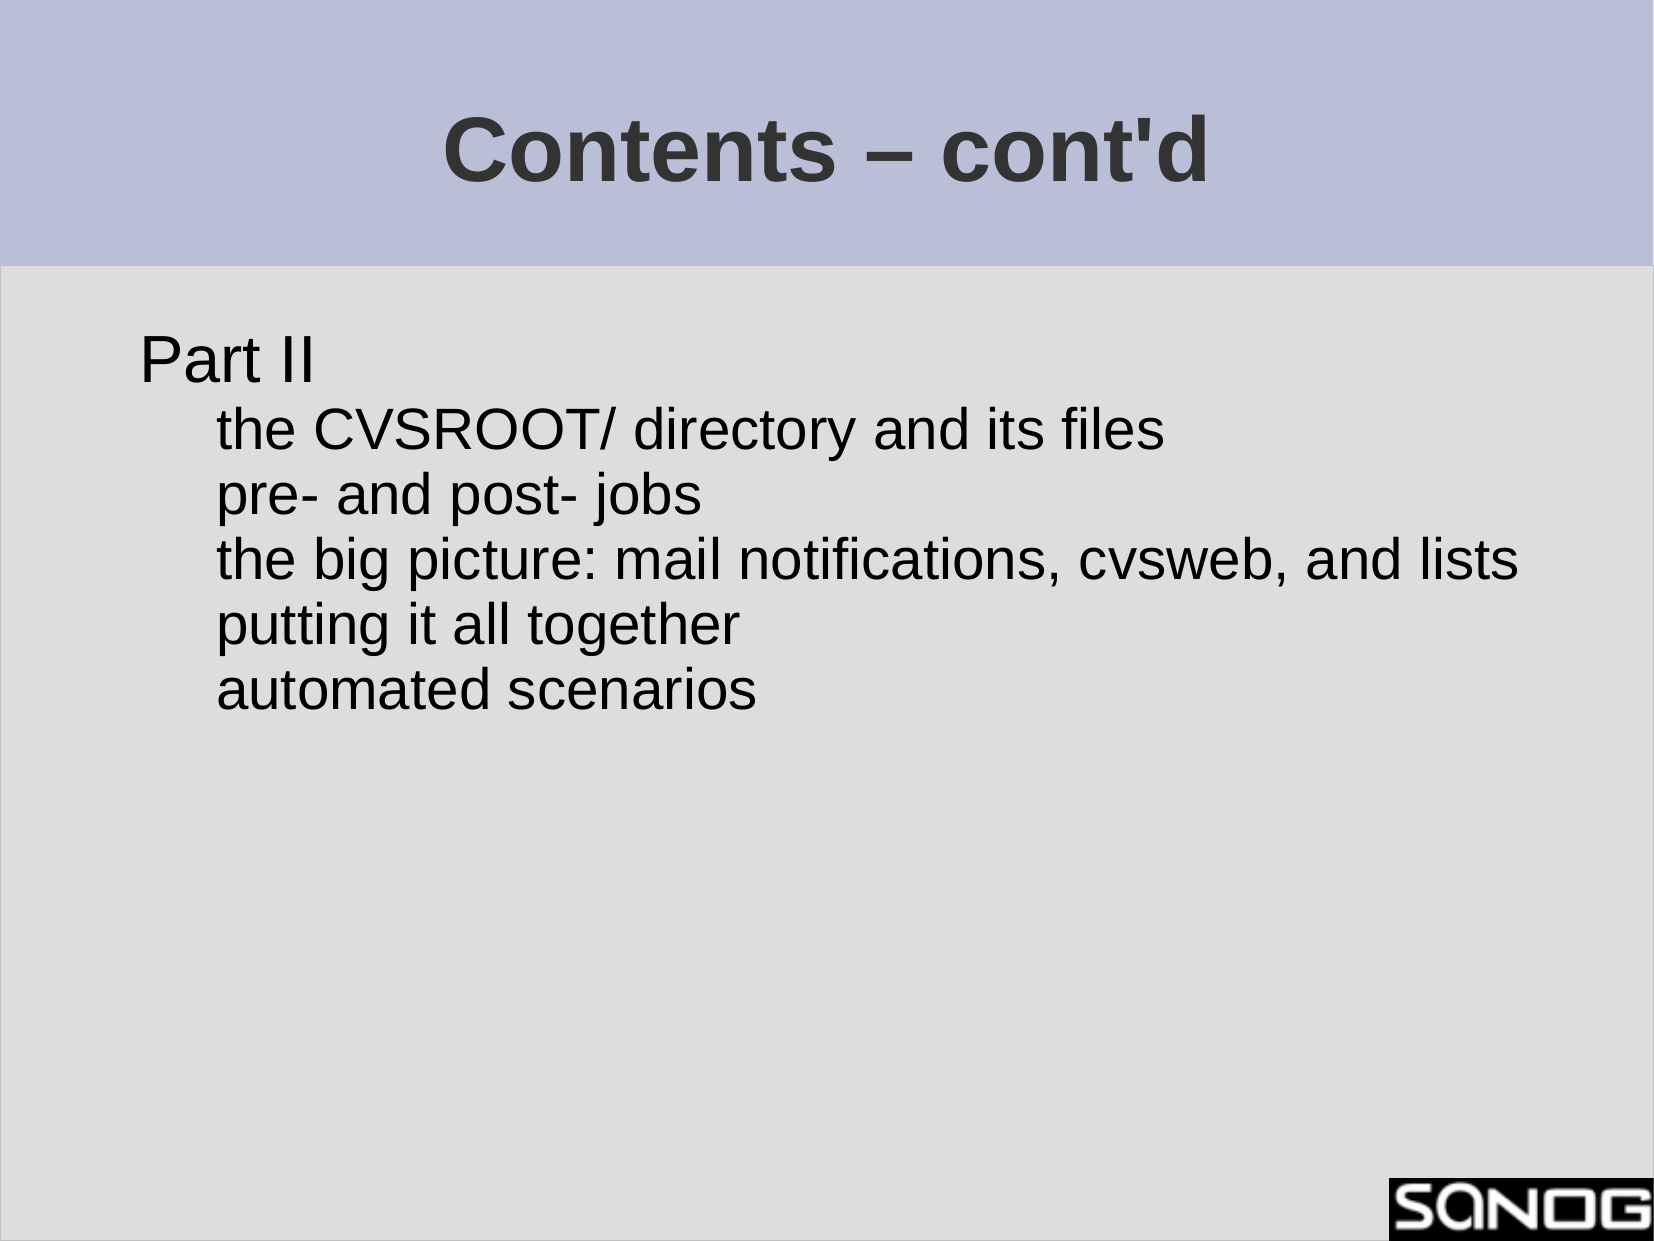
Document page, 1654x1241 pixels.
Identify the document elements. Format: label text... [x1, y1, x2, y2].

picture [1389, 1178, 1654, 1241]
list Part II the CVSROOT/ directory and its files pre- and post- jobs the big picture: mail notifications, cvsweb, and lists putting it all together automated scenarios [121, 322, 1561, 1133]
title Contents – cont'd [121, 46, 1534, 254]
